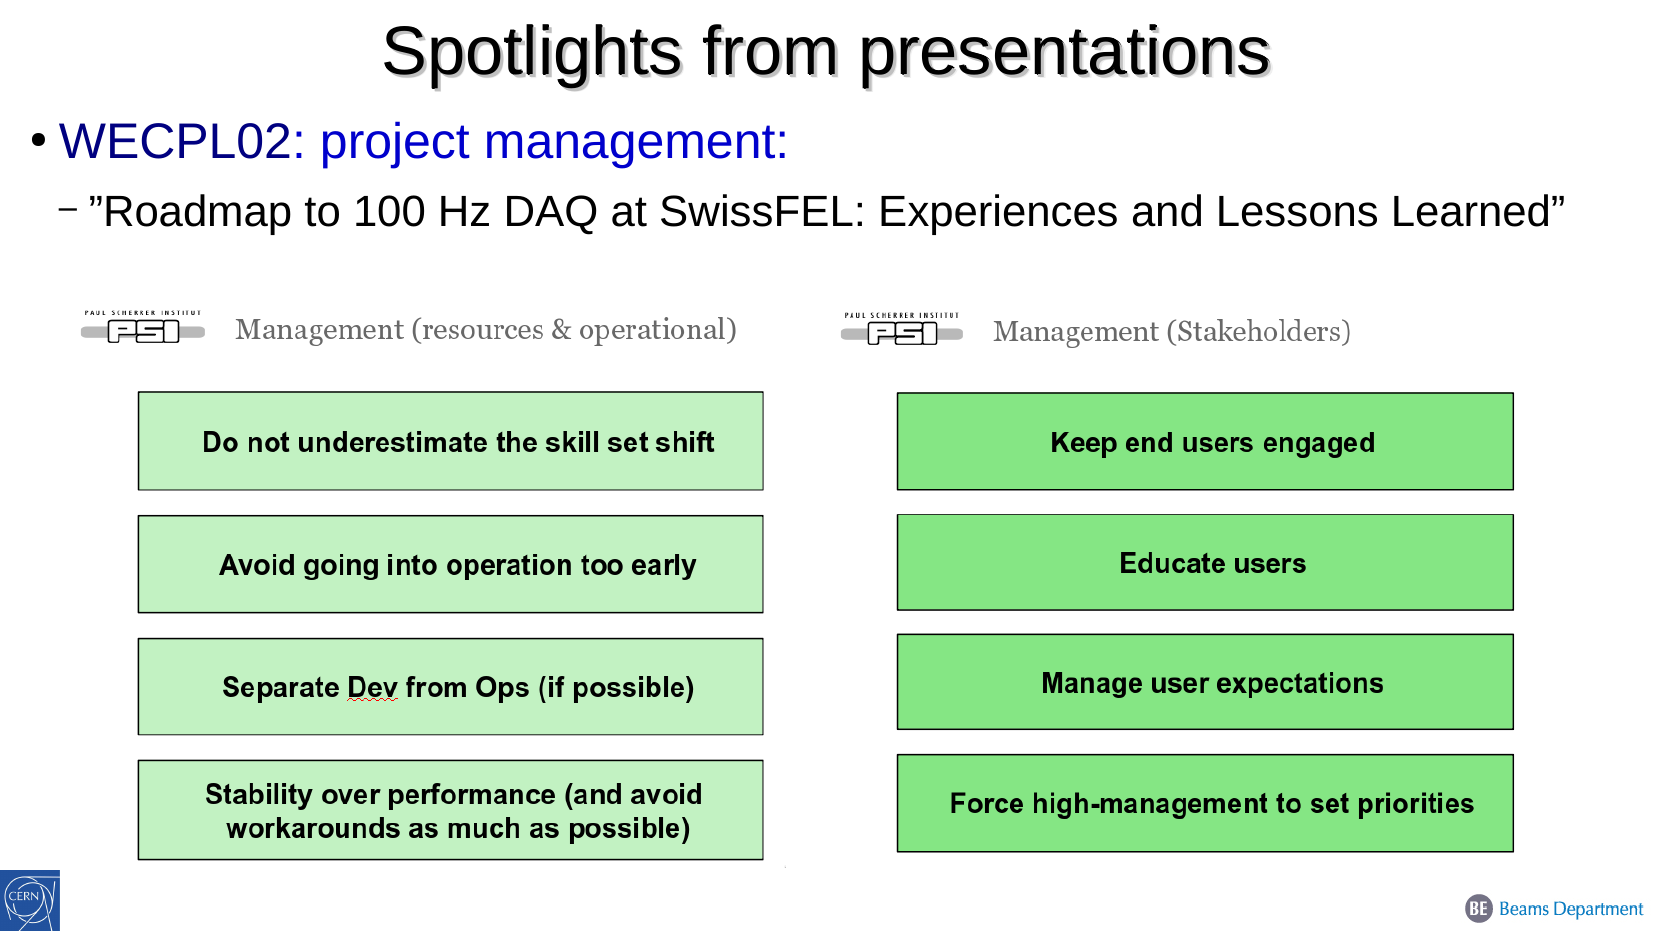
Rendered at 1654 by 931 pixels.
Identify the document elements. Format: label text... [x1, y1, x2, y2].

picture [1452, 882, 1654, 931]
picture [836, 302, 1531, 875]
picture [74, 289, 786, 868]
list WECPL02: project management: ”Roadmap to 100 Hz DAQ at SwissFEL: Experiences and Lessons Learned” [0, 113, 1654, 871]
title Spotlights from presentations [35, 11, 1619, 90]
picture [0, 871, 60, 931]
